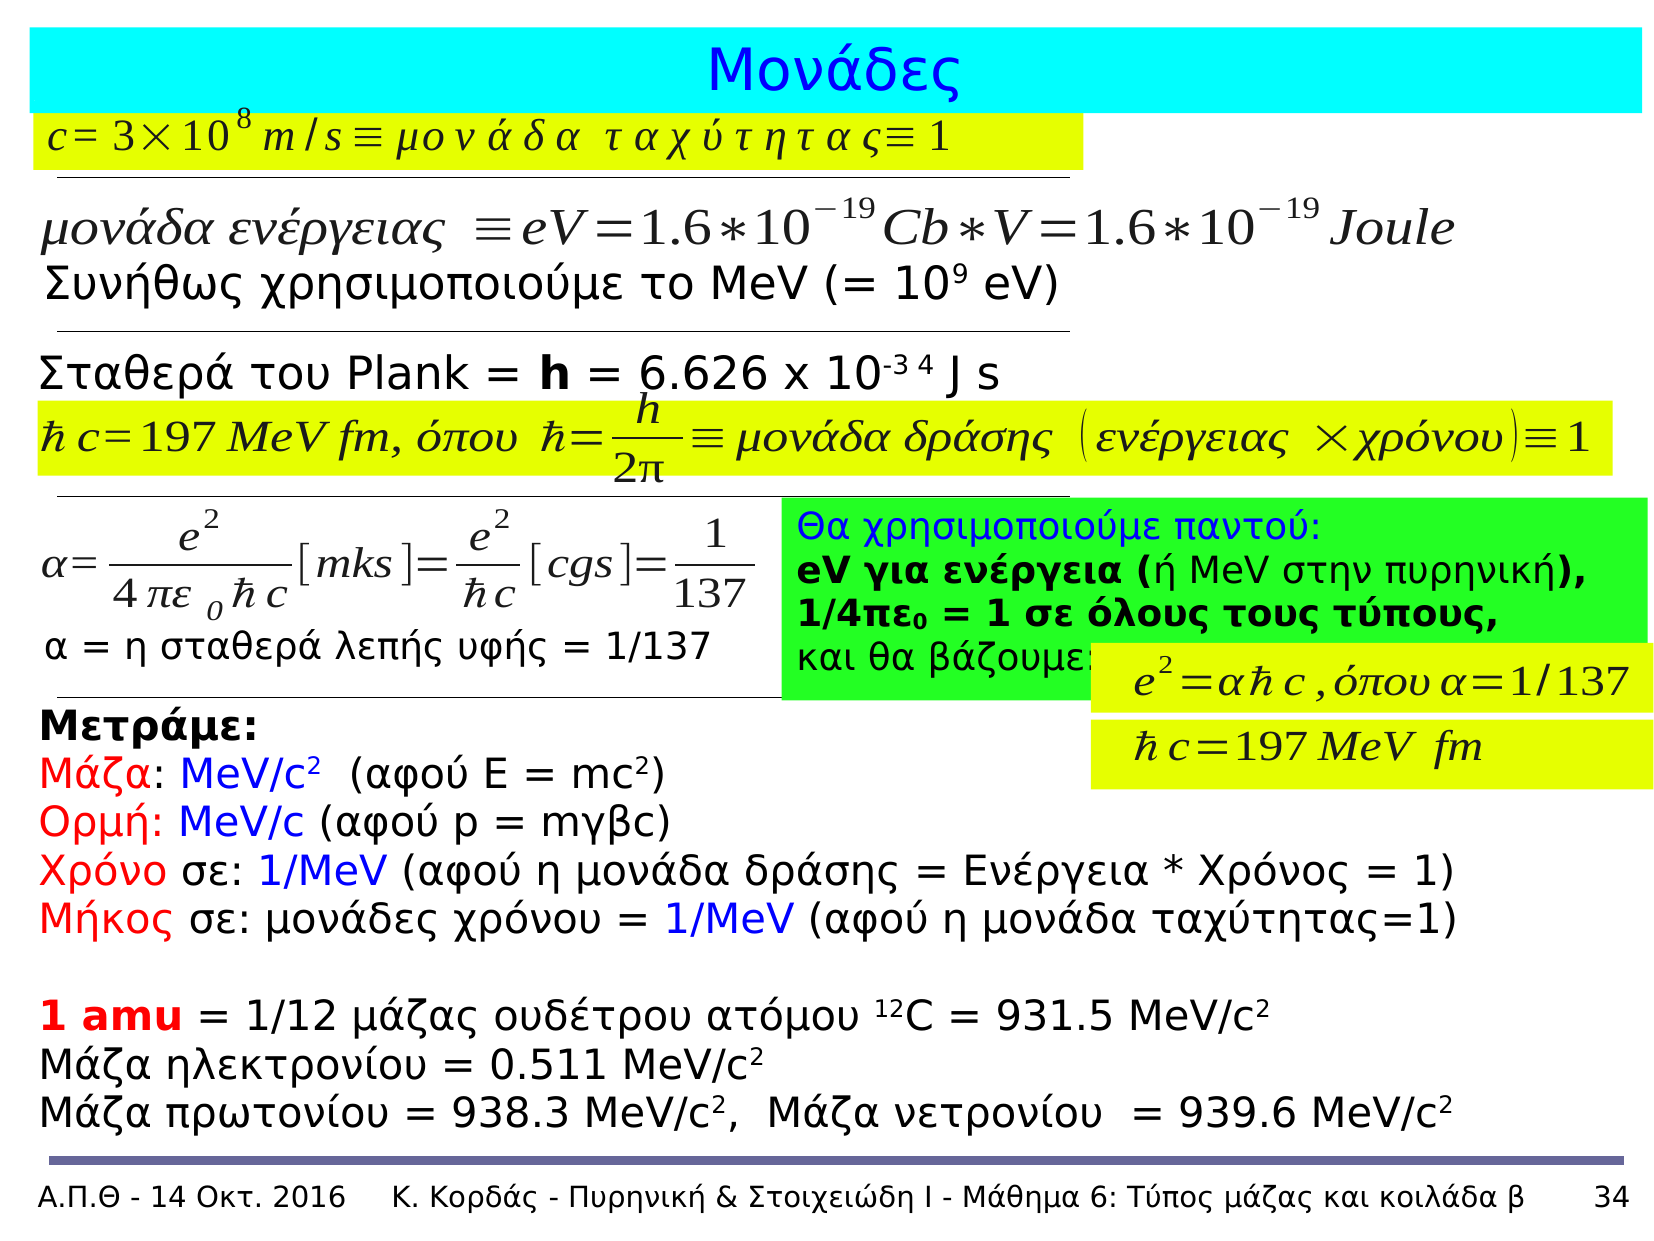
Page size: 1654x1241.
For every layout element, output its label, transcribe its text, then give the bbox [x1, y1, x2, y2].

chart [34, 100, 983, 173]
text_box α = η σταθερά λεπής υφής = 1/137 [29, 617, 753, 677]
chart [22, 189, 1480, 260]
text_box Μετράμε: Μάζα: MeV/c2 (αφού Ε = mc2) Ορμή: MeV/c (αφού p = mγβc) Χρόνο σε: 1/MeV (αφού η μονάδα δράσης = Ενέργεια * Xρόνος = 1) Μήκος σε: μονάδες χρόνου = 1/MeV (αφού η μονάδα ταχύτητας=1) 1 amu = 1/12 μάζας ουδέτρου ατόμου 12C = 931.5 MeV/c2 Mάζα ηλεκτρονίου = 0.511 MeV/c2 Μάζα πρωτονίου = 938.3 MeV/c2, Μάζα νετρονίου = 939.6 MeV/c2 [23, 693, 1639, 1154]
chart [1120, 720, 1502, 773]
text_box [983, 114, 1084, 170]
text_box Συνήθως χρησιμοποιούμε το MeV (= 109 eV) [27, 249, 1453, 319]
chart [1120, 649, 1647, 708]
chart [28, 501, 776, 629]
text_box [1090, 719, 1654, 790]
text_box [1090, 642, 1654, 713]
chart [27, 381, 1609, 497]
text_box Σταθερά του Plank = h = 6.626 x 10-3 4 J s [21, 339, 1016, 410]
text_box Θα χρησιμοποιούμε παντού: eV για ενέργεια (ή MeV στην πυρηνική), 1/4πε0 = 1 σε όλους τους τύπους, και θα βάζουμε: [781, 497, 1648, 701]
title Μονάδες [29, 27, 1643, 114]
text_box [1609, 400, 1613, 476]
